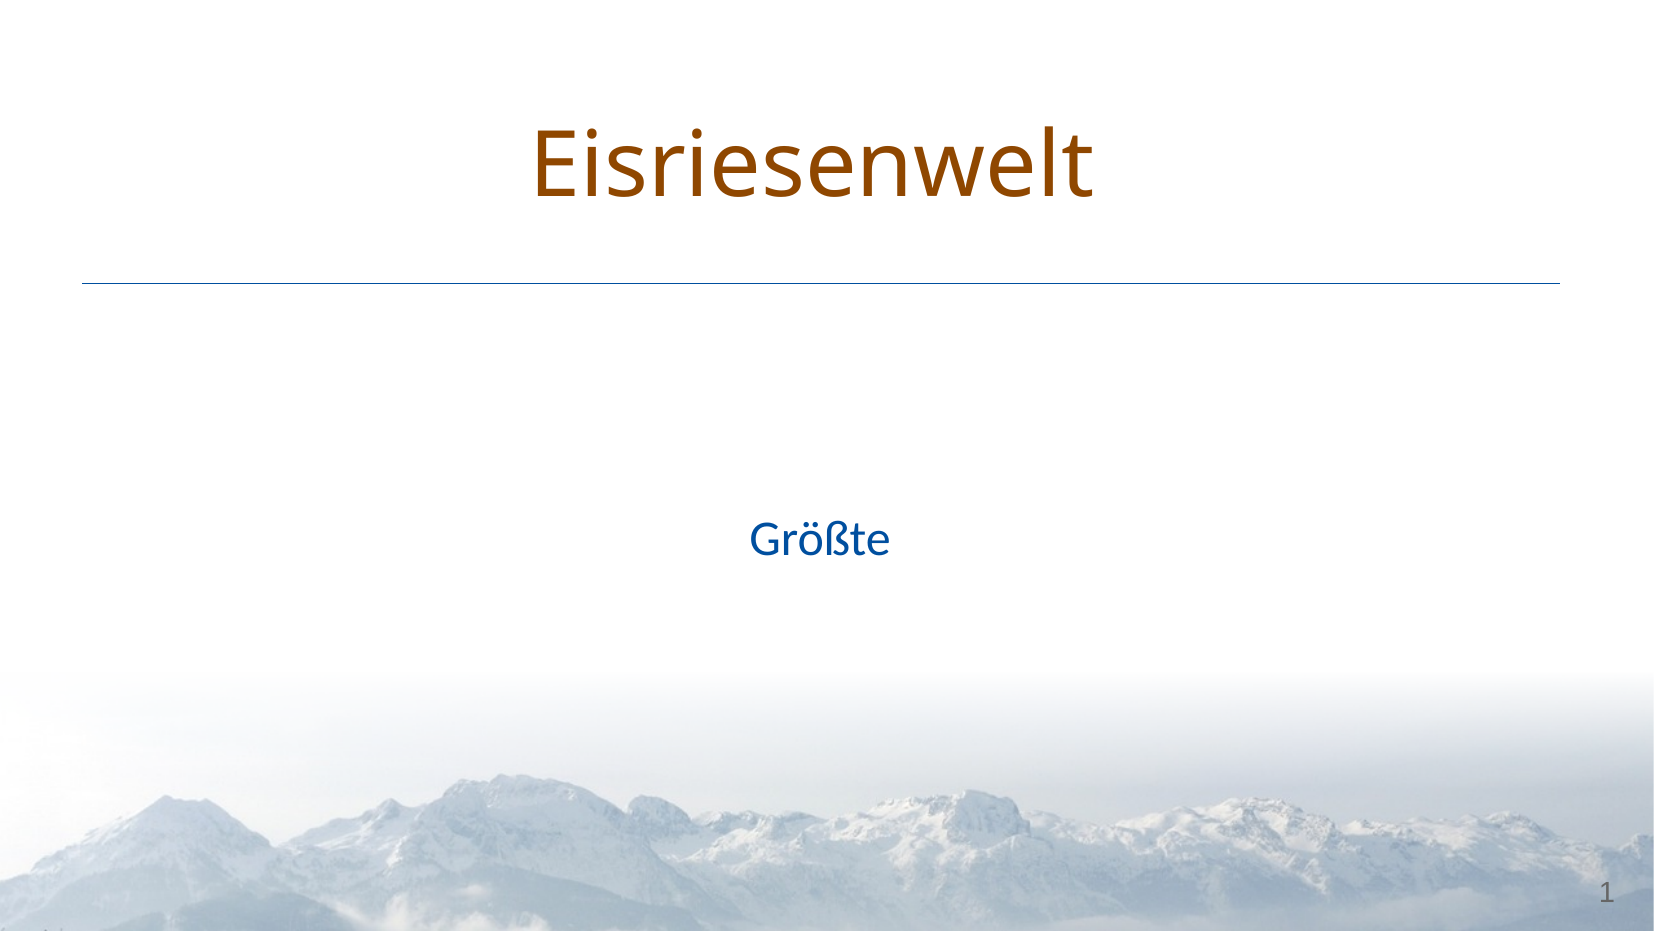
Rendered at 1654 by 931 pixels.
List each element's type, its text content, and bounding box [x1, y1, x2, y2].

subtitle Größte [82, 290, 1571, 792]
title Eisriesenwelt [82, 49, 1571, 257]
